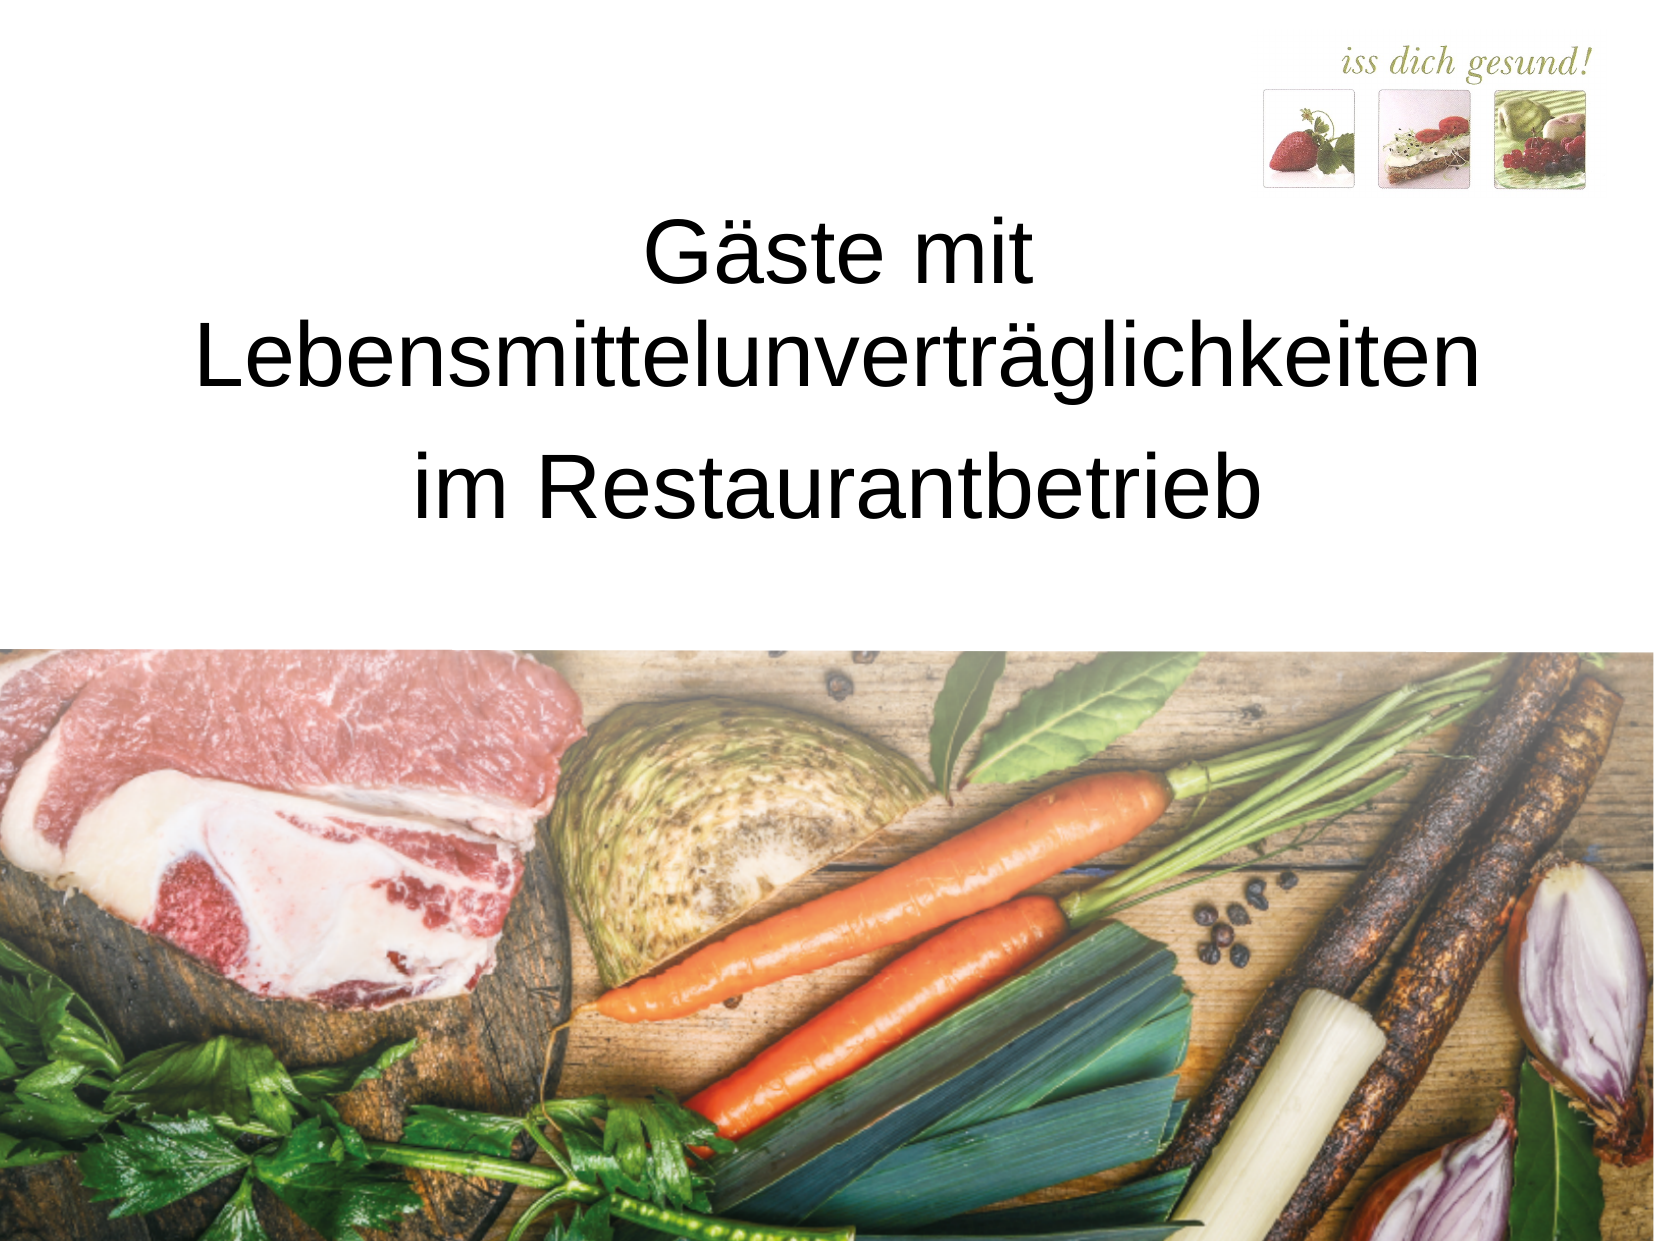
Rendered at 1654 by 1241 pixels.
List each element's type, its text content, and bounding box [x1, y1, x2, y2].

list Gäste mit Lebensmittelunverträglichkeiten im Restaurantbetrieb [59, 200, 1548, 651]
picture [0, 648, 1654, 1241]
picture [1251, 29, 1607, 198]
